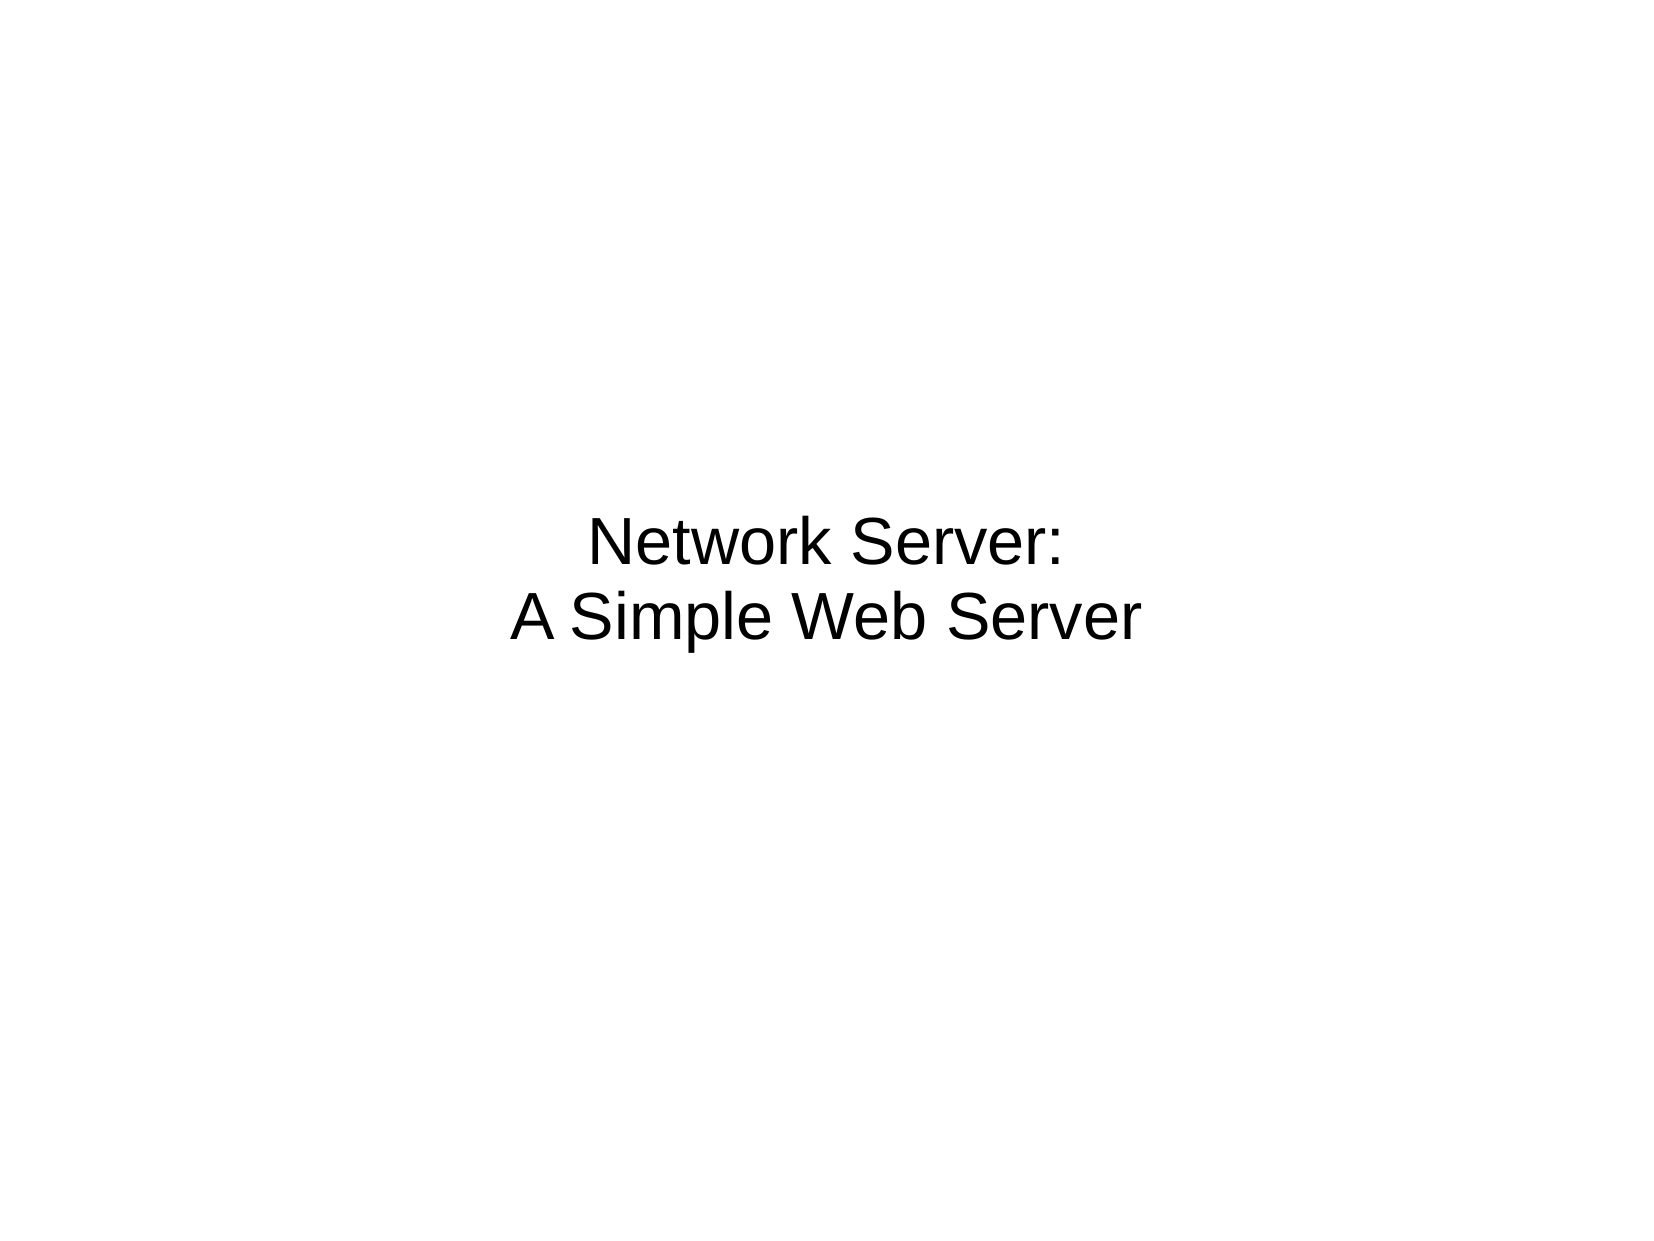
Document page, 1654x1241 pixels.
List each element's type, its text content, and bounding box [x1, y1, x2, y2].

subtitle Network Server: A Simple Web Server [82, 49, 1571, 1109]
